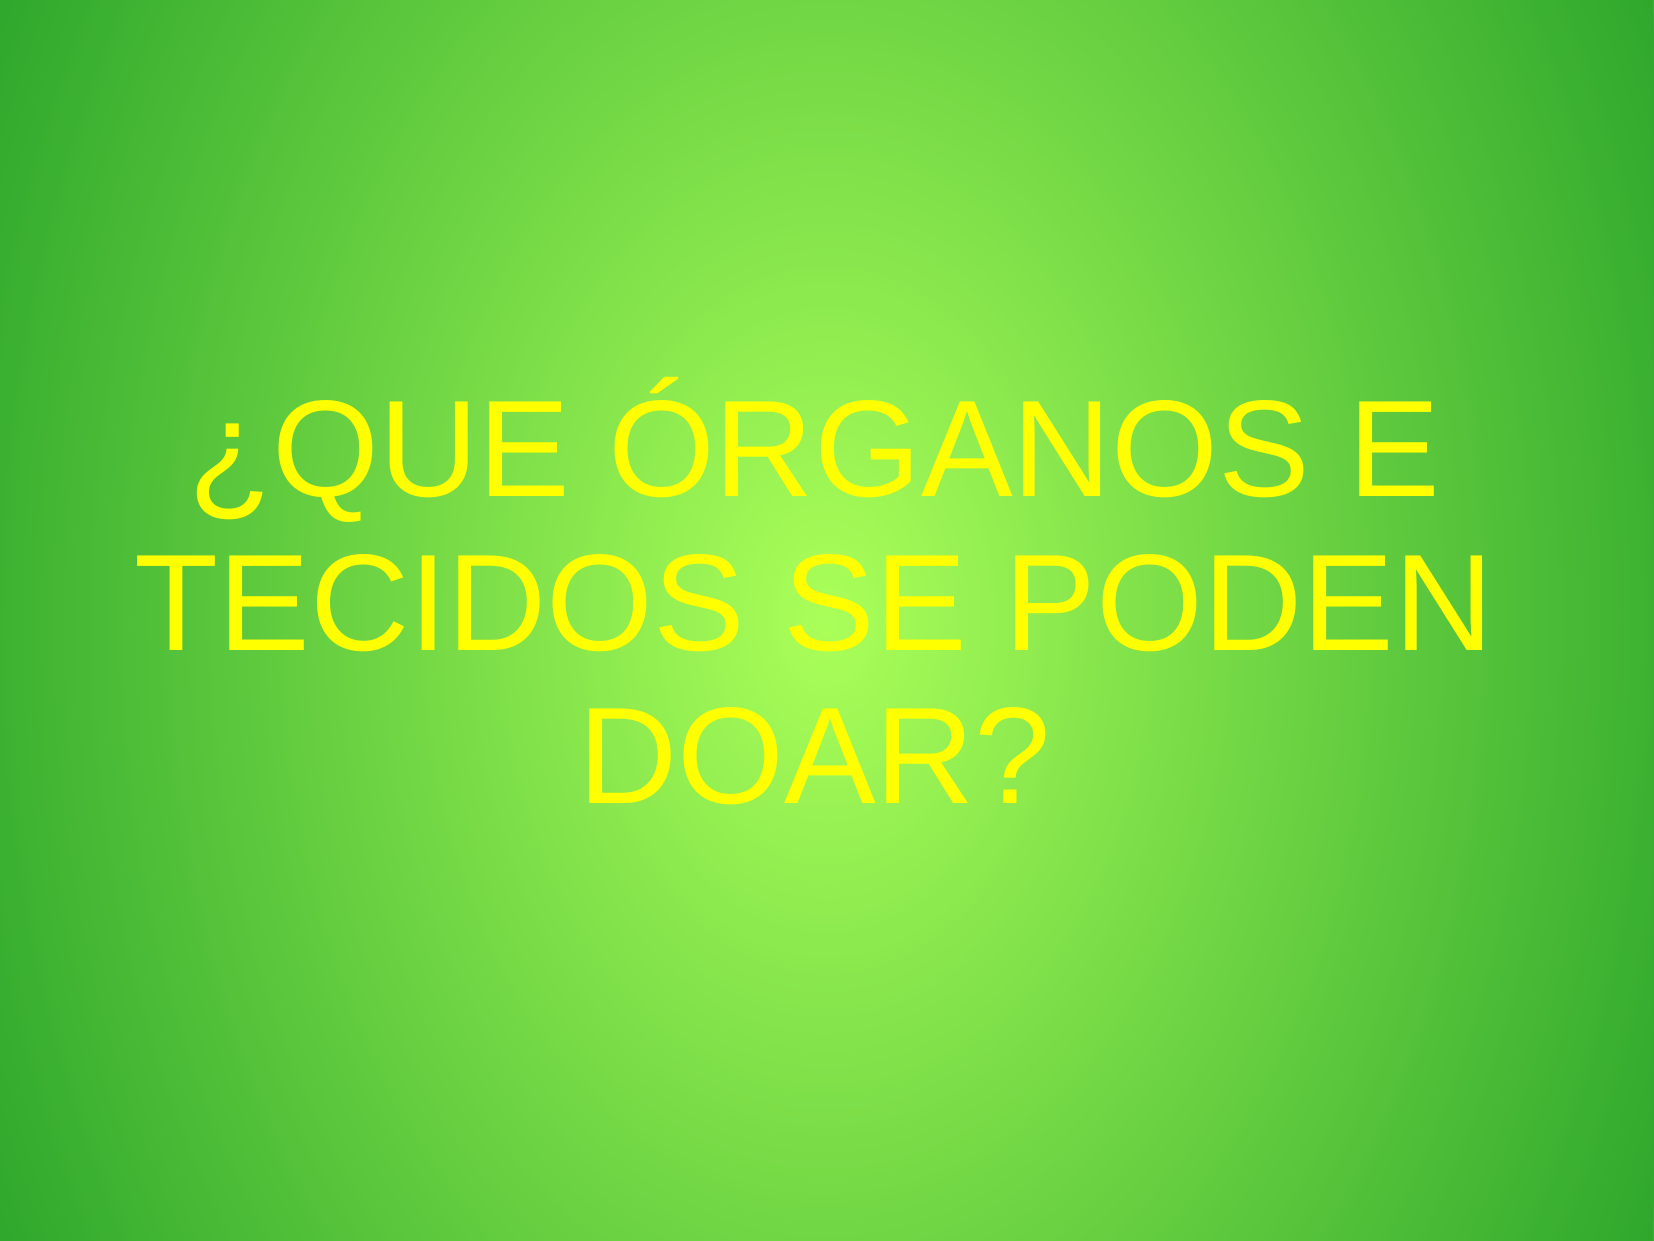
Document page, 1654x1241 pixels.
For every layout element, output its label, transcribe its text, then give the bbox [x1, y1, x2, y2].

title ¿QUE ÓRGANOS E TECIDOS SE PODEN DOAR? [47, 47, 1583, 1158]
